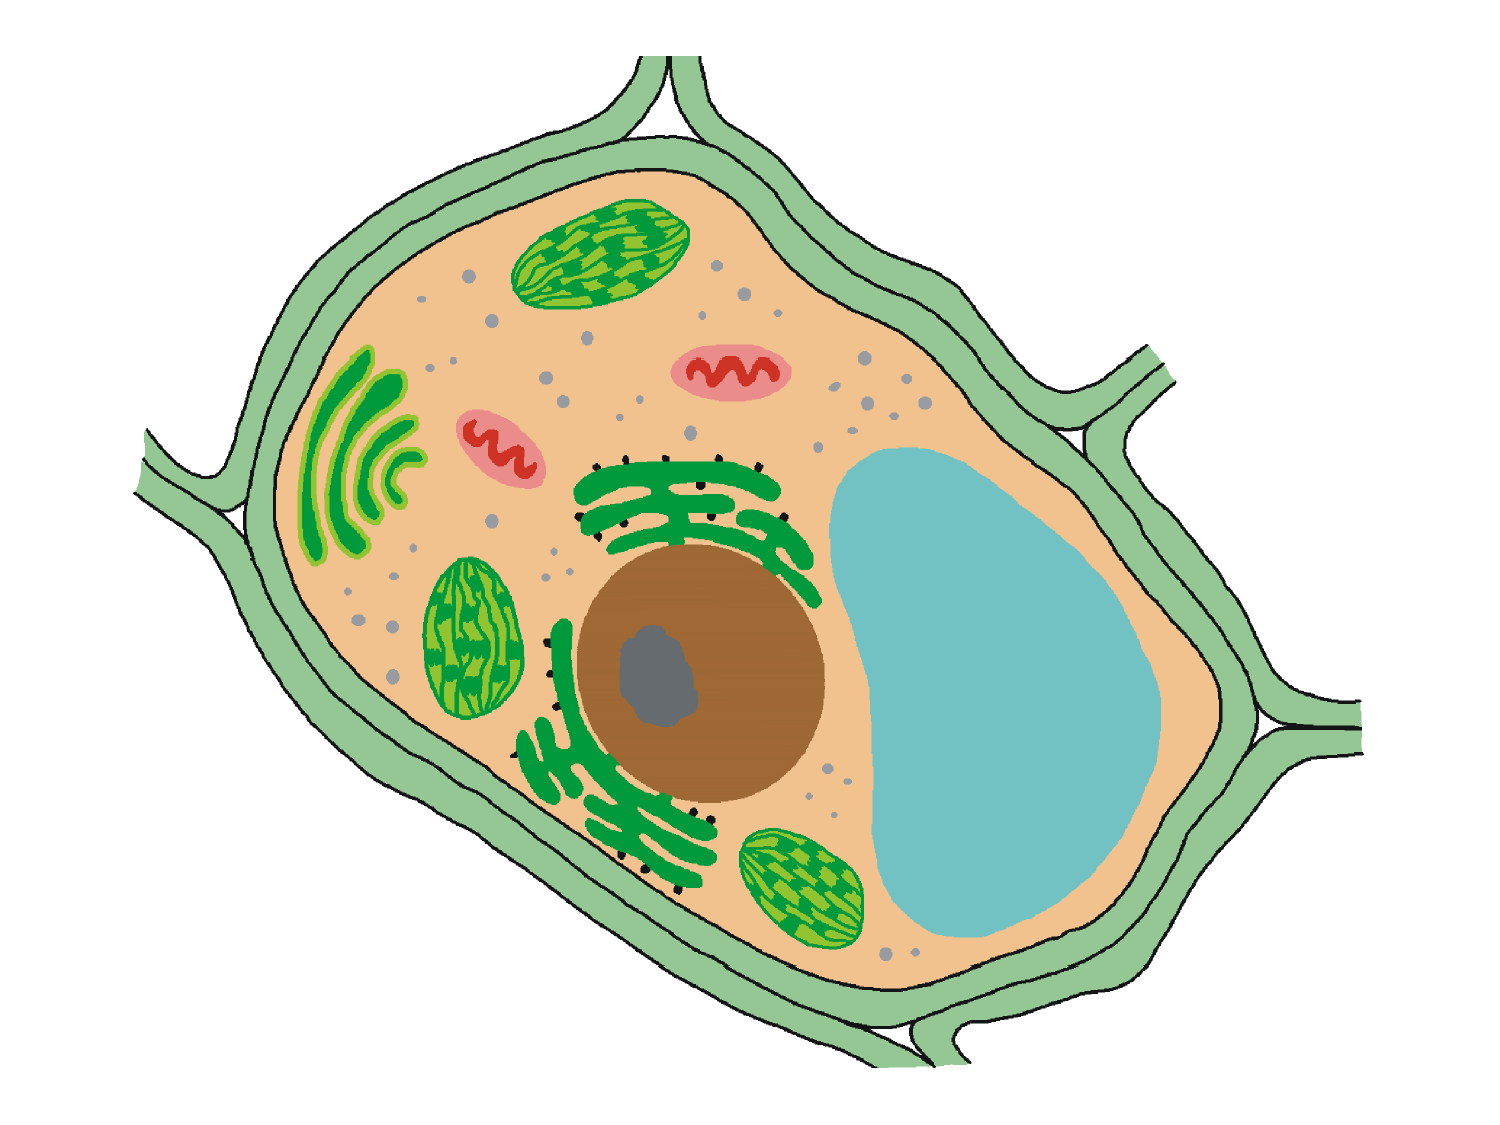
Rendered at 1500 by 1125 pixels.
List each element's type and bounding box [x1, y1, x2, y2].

picture [130, 53, 1370, 1073]
